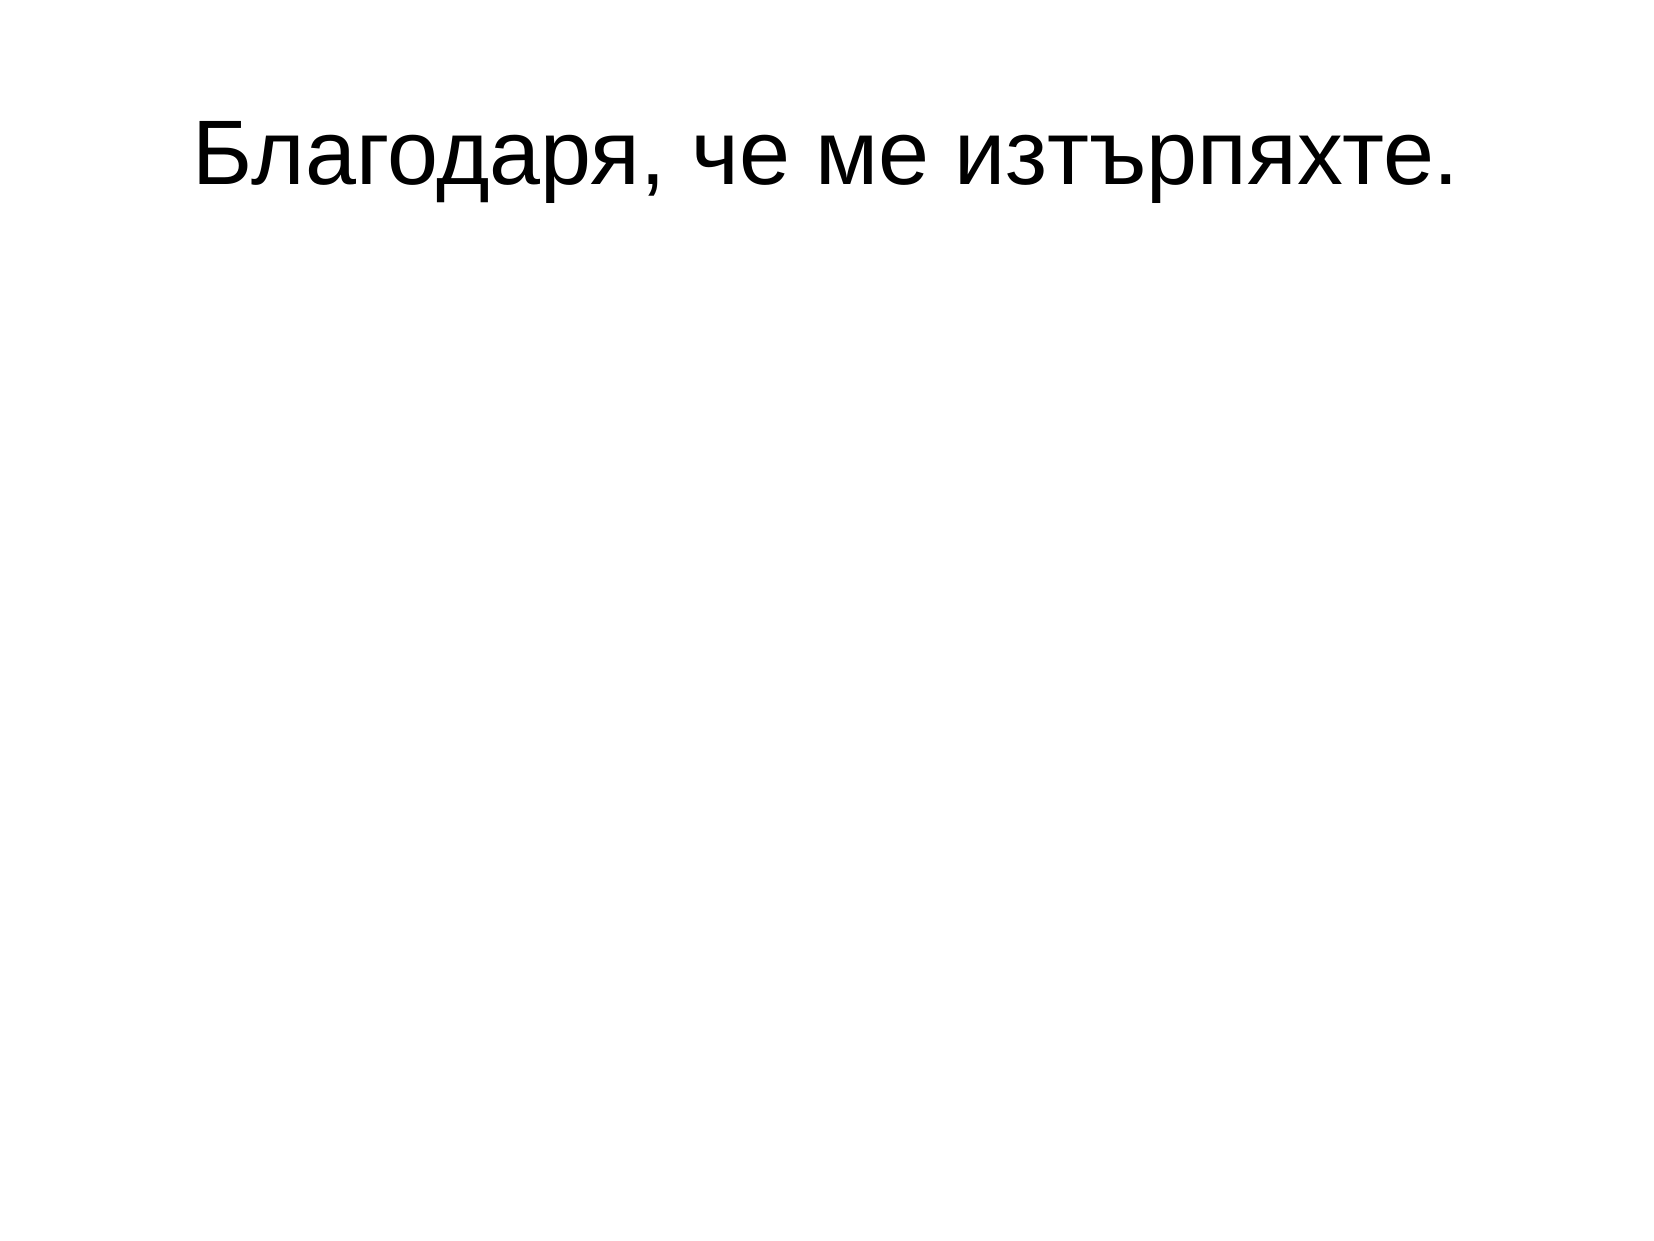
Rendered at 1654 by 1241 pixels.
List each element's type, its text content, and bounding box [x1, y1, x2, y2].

title Благодаря, че ме изтърпяхте. [82, 56, 1571, 250]
